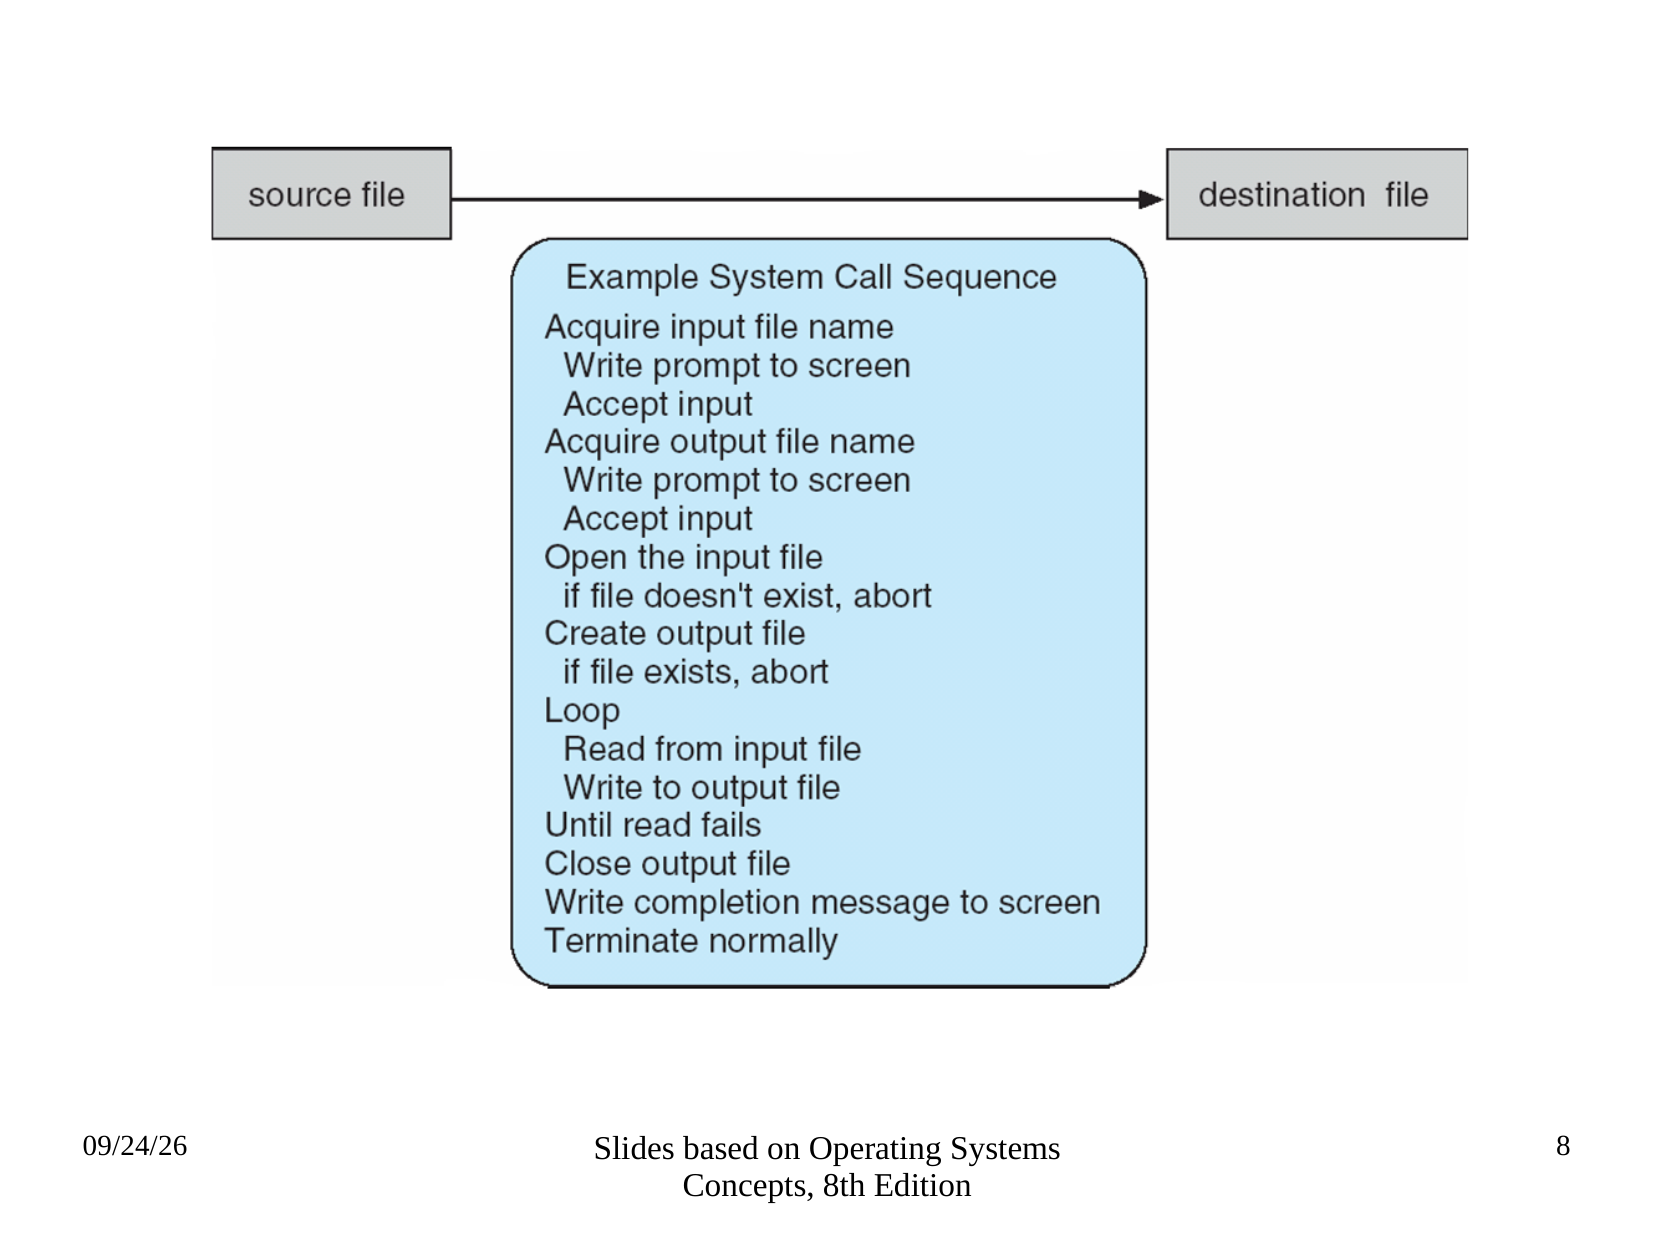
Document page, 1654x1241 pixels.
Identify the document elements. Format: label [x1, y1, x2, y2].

picture [203, 137, 1477, 1000]
